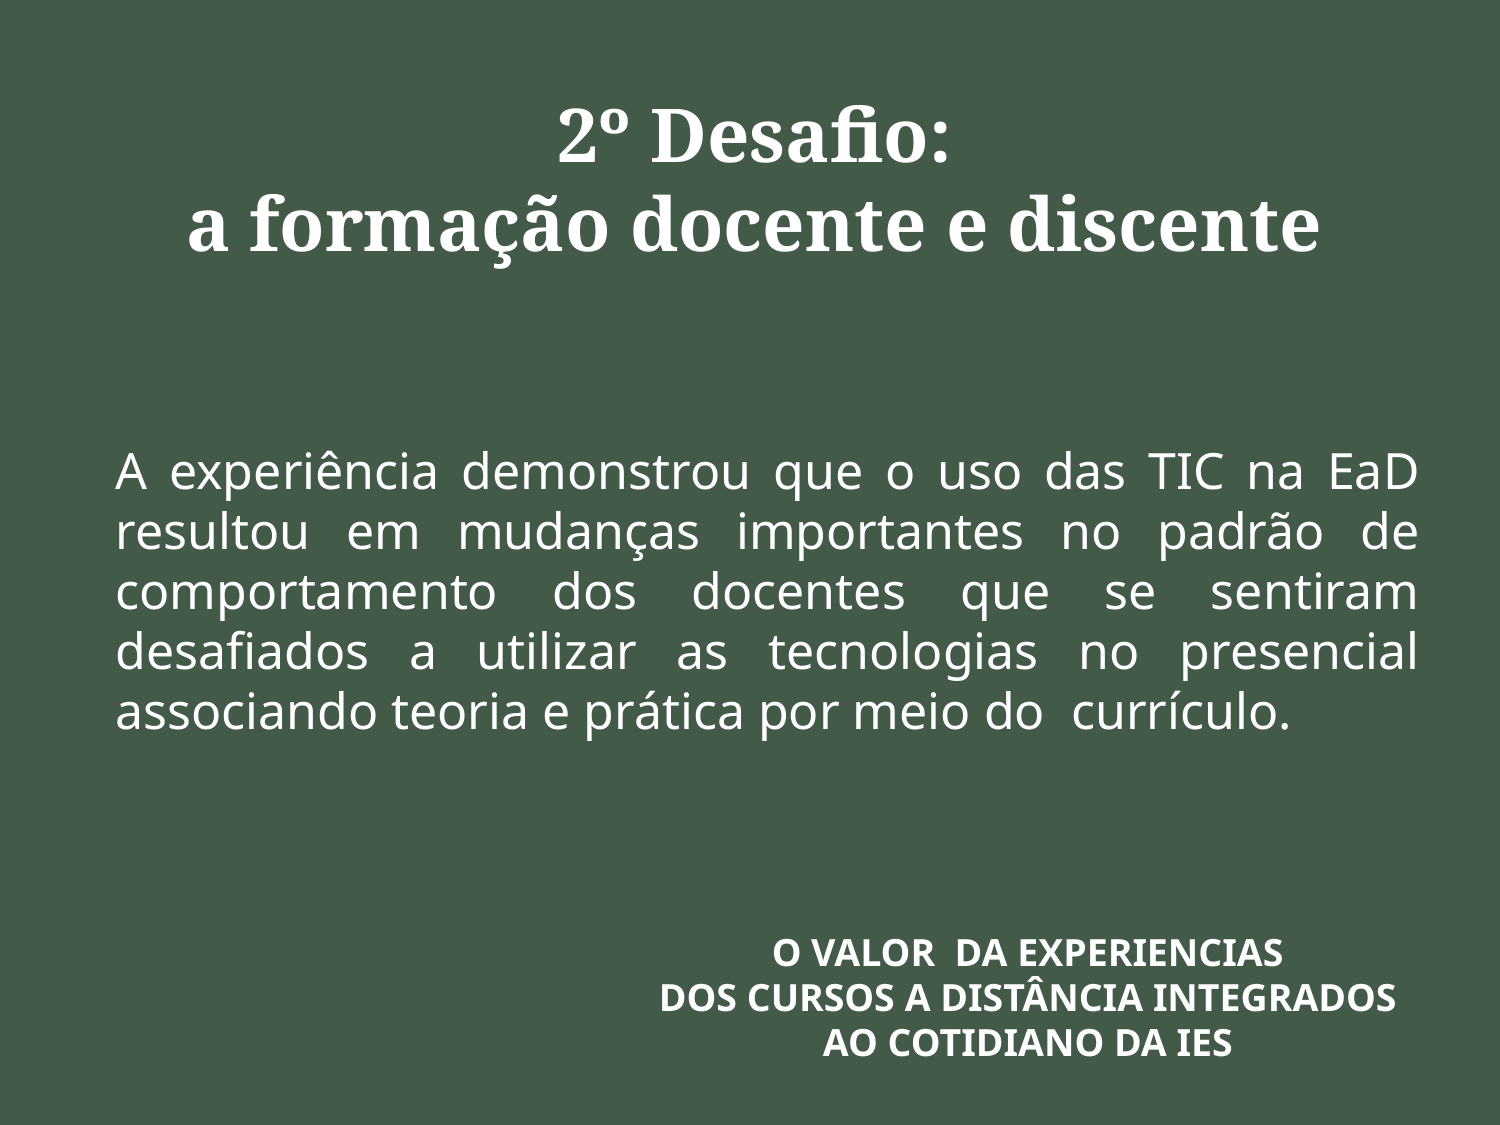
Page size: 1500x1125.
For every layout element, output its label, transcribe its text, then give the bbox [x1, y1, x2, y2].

title 2º Desafio: a formação docente e discente [52, 78, 1458, 276]
text_box O VALOR DA EXPERIENCIAS DOS CURSOS A DISTÂNCIA INTEGRADOS AO COTIDIANO DA IES [608, 921, 1458, 1072]
list A experiência demonstrou que o uso das TIC na EaD resultou em mudanças importantes no padrão de comportamento dos docentes que se sentiram desafiados a utilizar as tecnologias no presencial associando teoria e prática por meio do currículo. [100, 432, 1436, 846]
